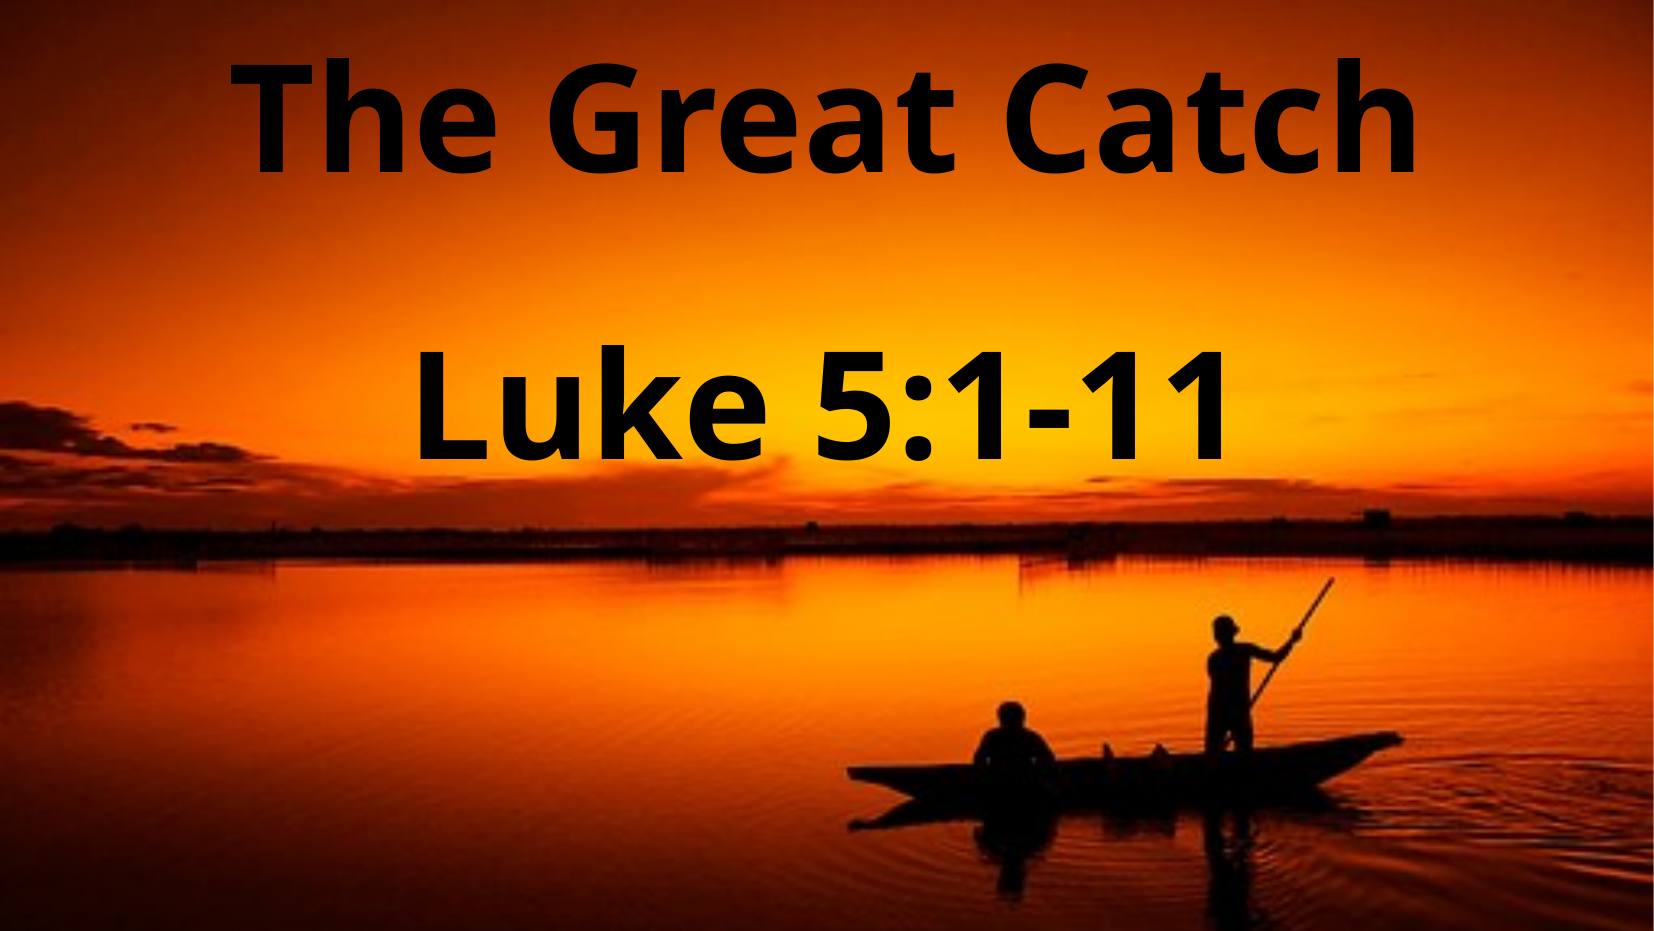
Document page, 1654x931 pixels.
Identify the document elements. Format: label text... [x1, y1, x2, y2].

title The Great Catch [82, 0, 1571, 217]
subtitle Luke 5:1-11 [82, 217, 1571, 586]
picture [0, 0, 1654, 931]
